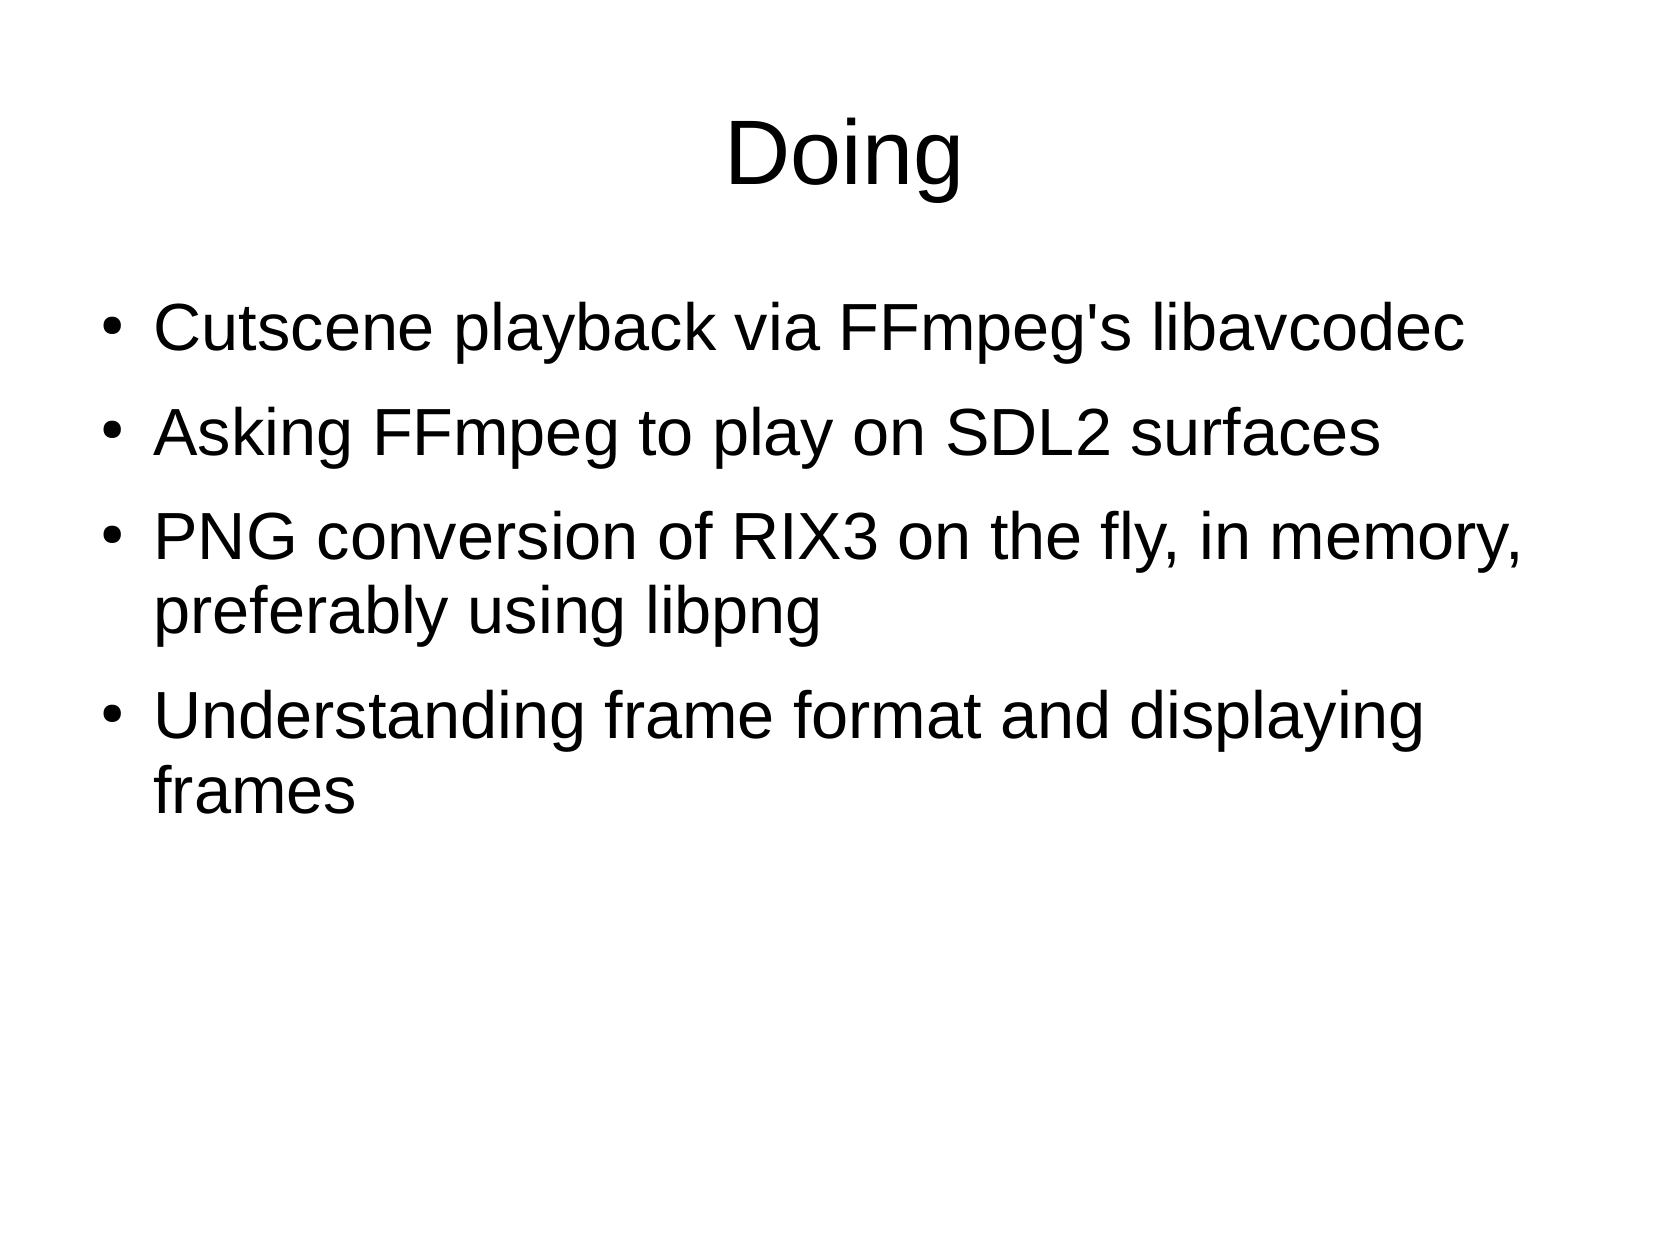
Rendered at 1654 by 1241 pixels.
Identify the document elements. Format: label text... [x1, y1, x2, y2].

list Cutscene playback via FFmpeg's libavcodec Asking FFmpeg to play on SDL2 surfaces PNG conversion of RIX3 on the fly, in memory, preferably using libpng Understanding frame format and displaying frames [82, 290, 1571, 1010]
title Doing [82, 49, 1571, 257]
